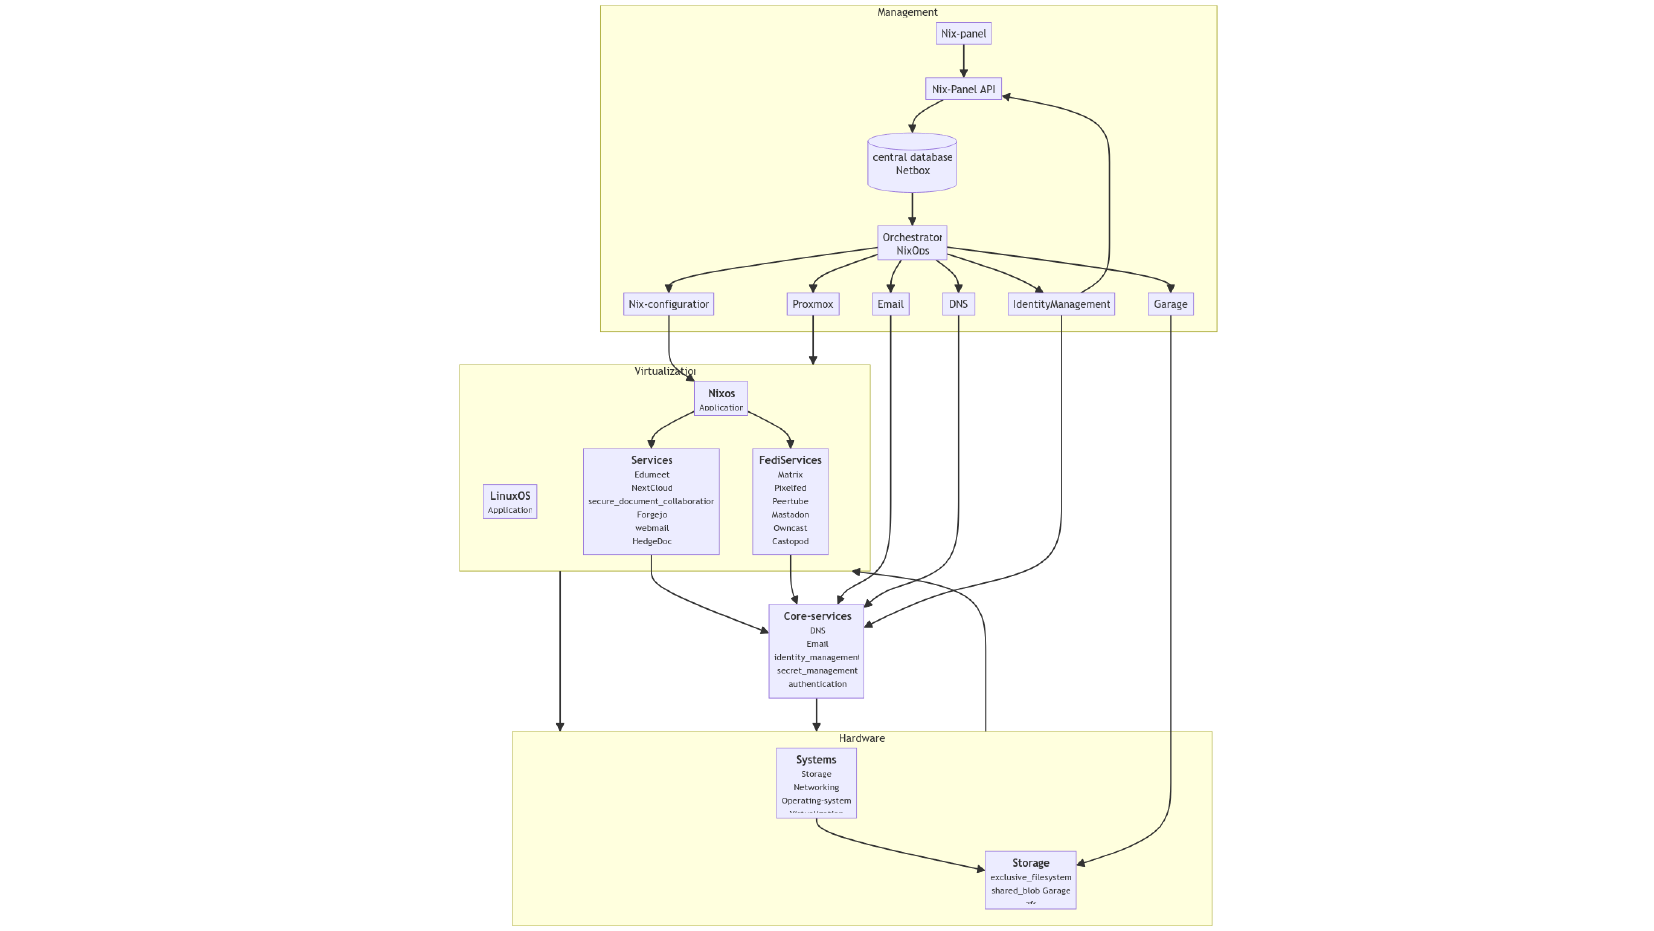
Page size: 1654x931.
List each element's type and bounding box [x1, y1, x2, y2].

picture [454, 0, 1224, 931]
